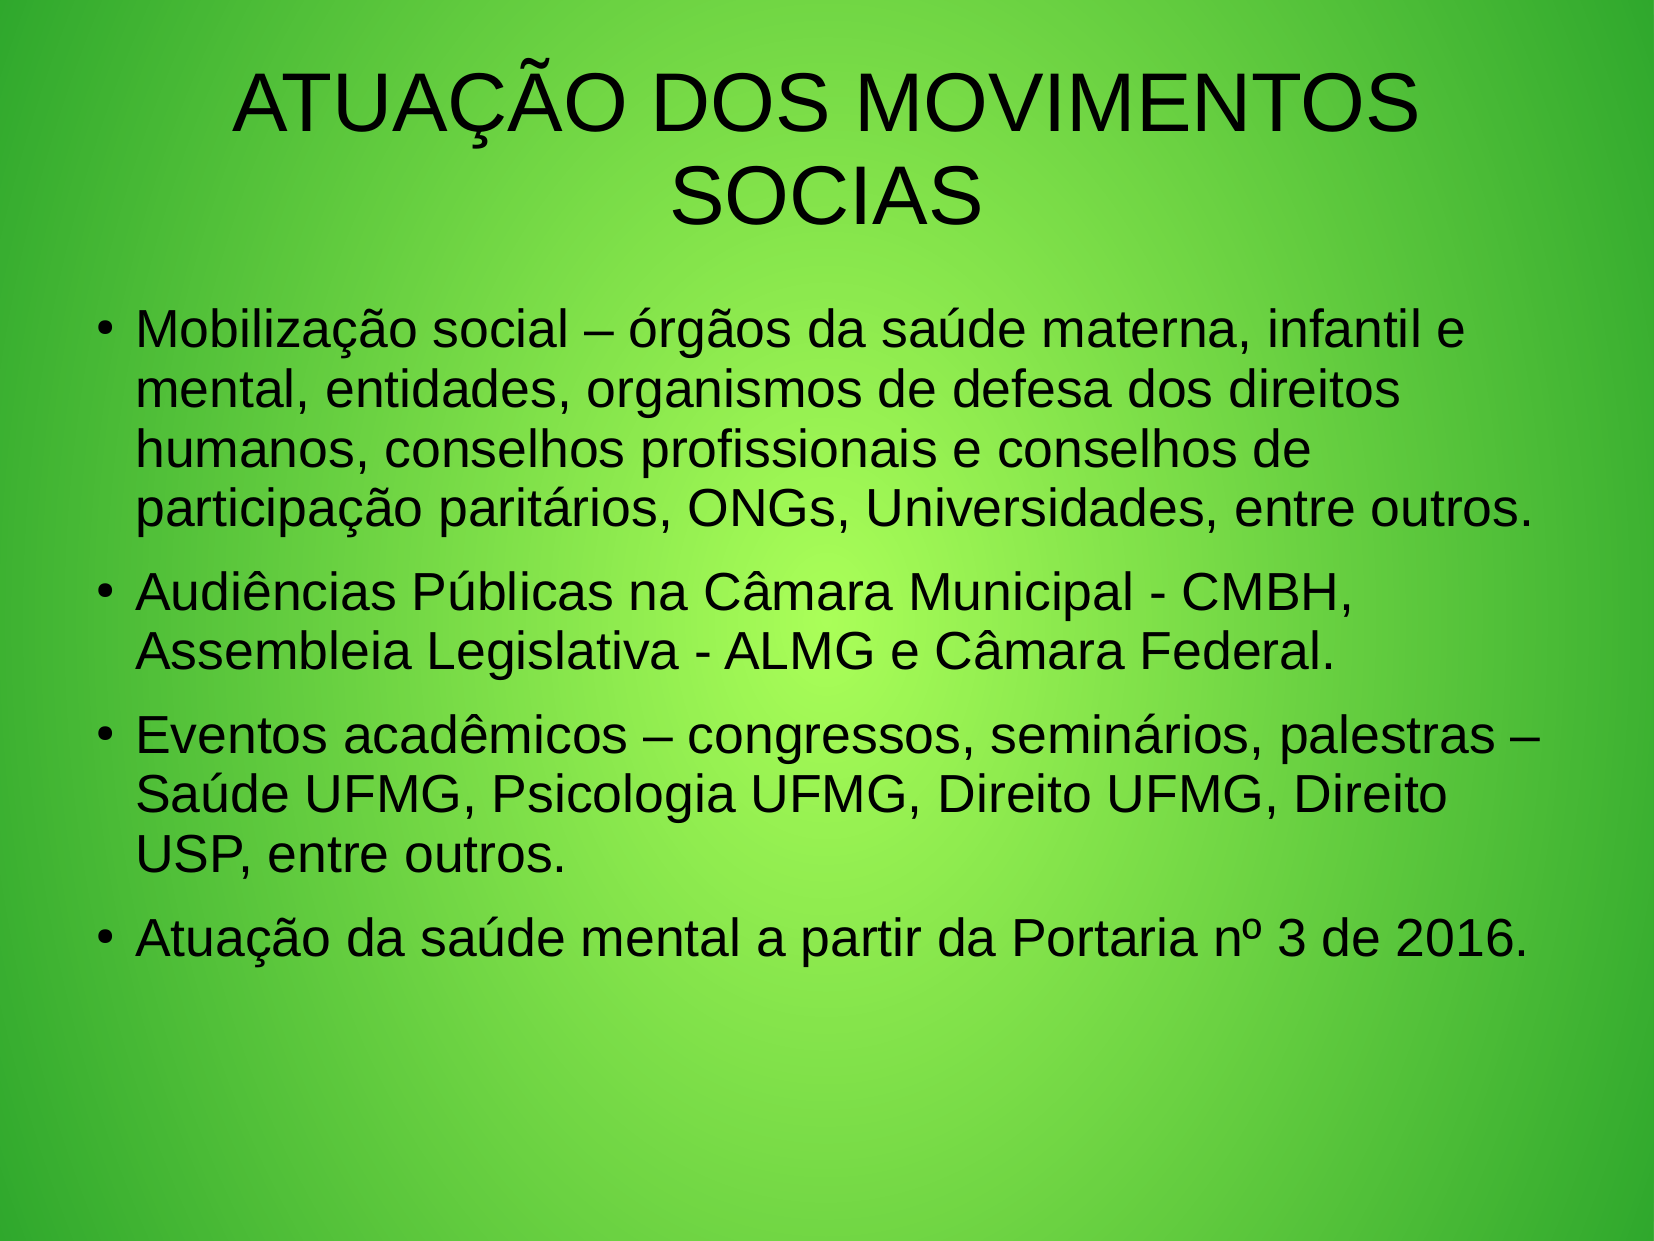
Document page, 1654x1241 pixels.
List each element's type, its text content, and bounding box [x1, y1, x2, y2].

title ATUAÇÃO DOS MOVIMENTOS SOCIAS [82, 47, 1571, 252]
list Mobilização social – órgãos da saúde materna, infantil e mental, entidades, organismos de defesa dos direitos humanos, conselhos profissionais e conselhos de participação paritários, ONGs, Universidades, entre outros. Audiências Públicas na Câmara Municipal - CMBH, Assembleia Legislativa - ALMG e Câmara Federal. Eventos acadêmicos – congressos, seminários, palestras – Saúde UFMG, Psicologia UFMG, Direito UFMG, Direito USP, entre outros. Atuação da saúde mental a partir da Portaria nº 3 de 2016. [82, 299, 1571, 1019]
